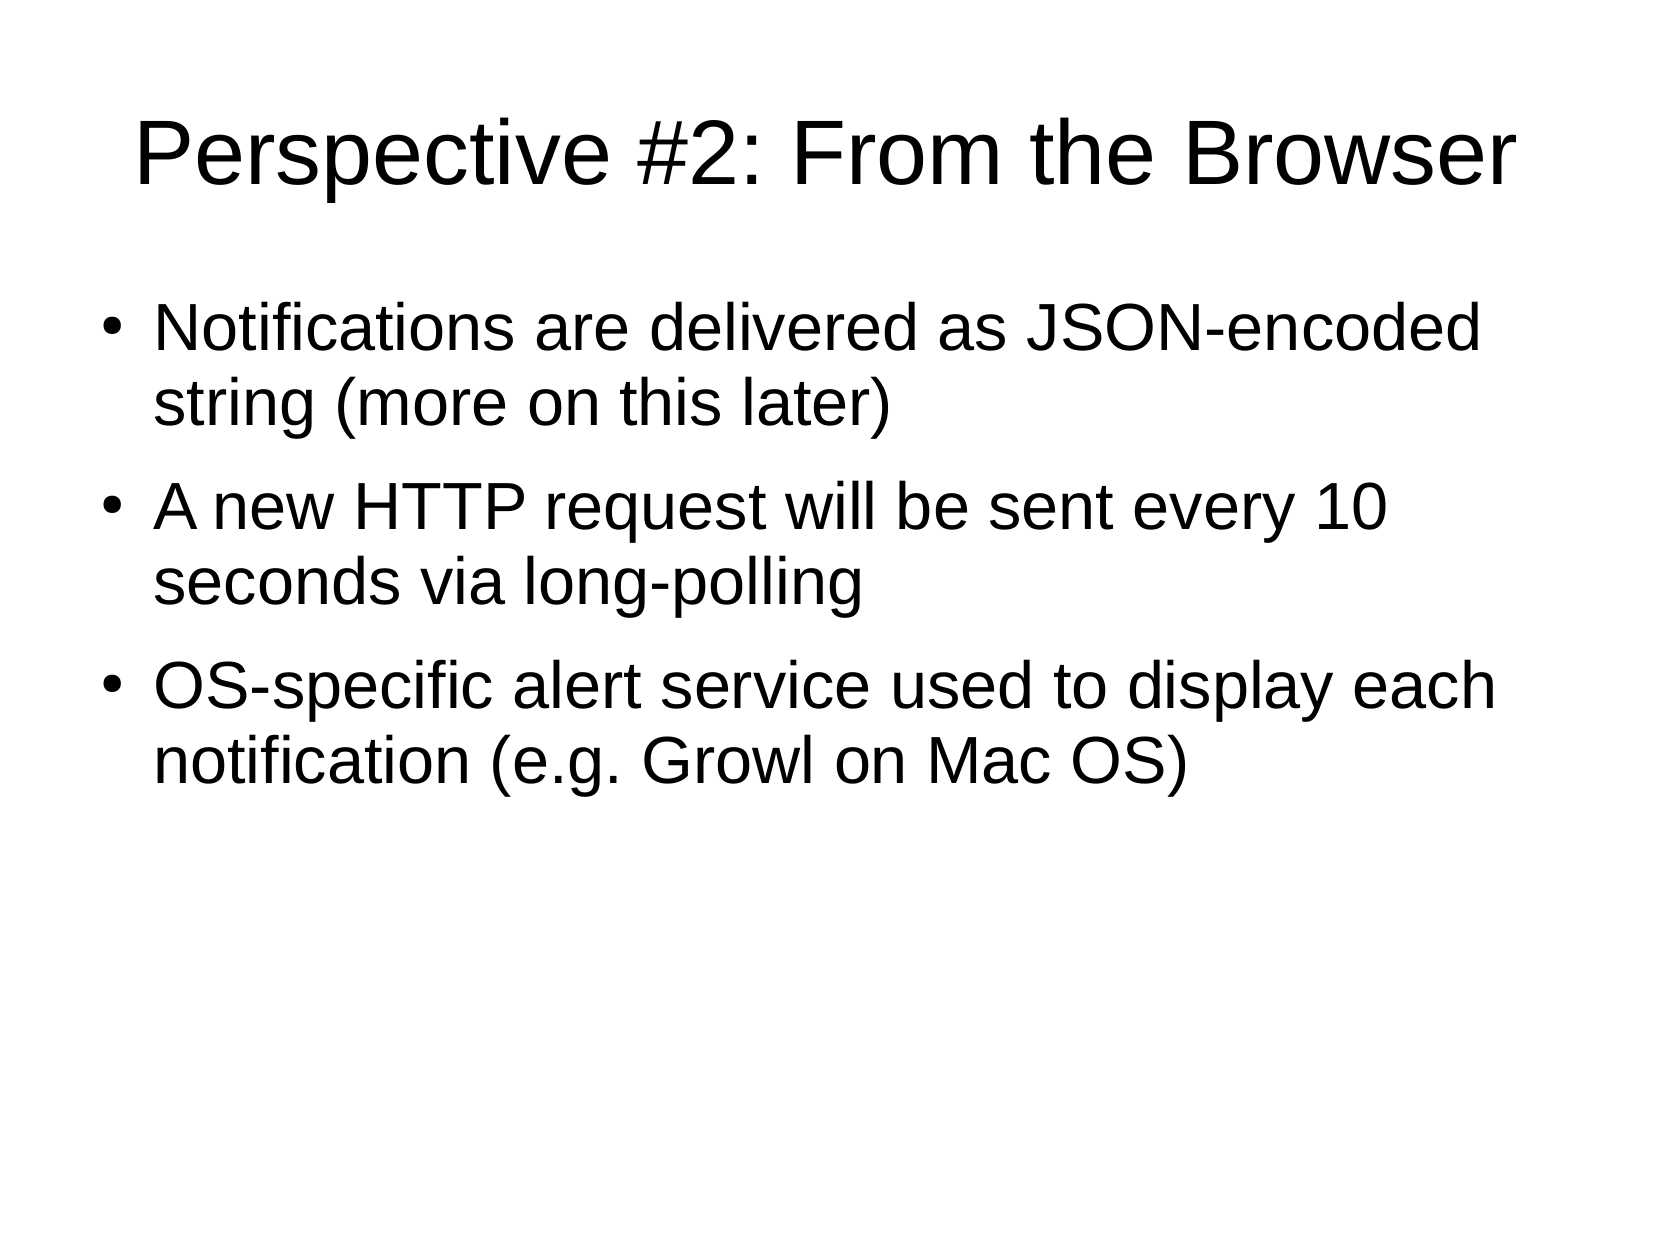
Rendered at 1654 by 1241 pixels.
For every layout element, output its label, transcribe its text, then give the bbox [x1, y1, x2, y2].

title Perspective #2: From the Browser [82, 56, 1571, 250]
list Notifications are delivered as JSON-encoded string (more on this later) A new HTTP request will be sent every 10 seconds via long-polling OS-specific alert service used to display each notification (e.g. Growl on Mac OS) [82, 290, 1571, 1094]
